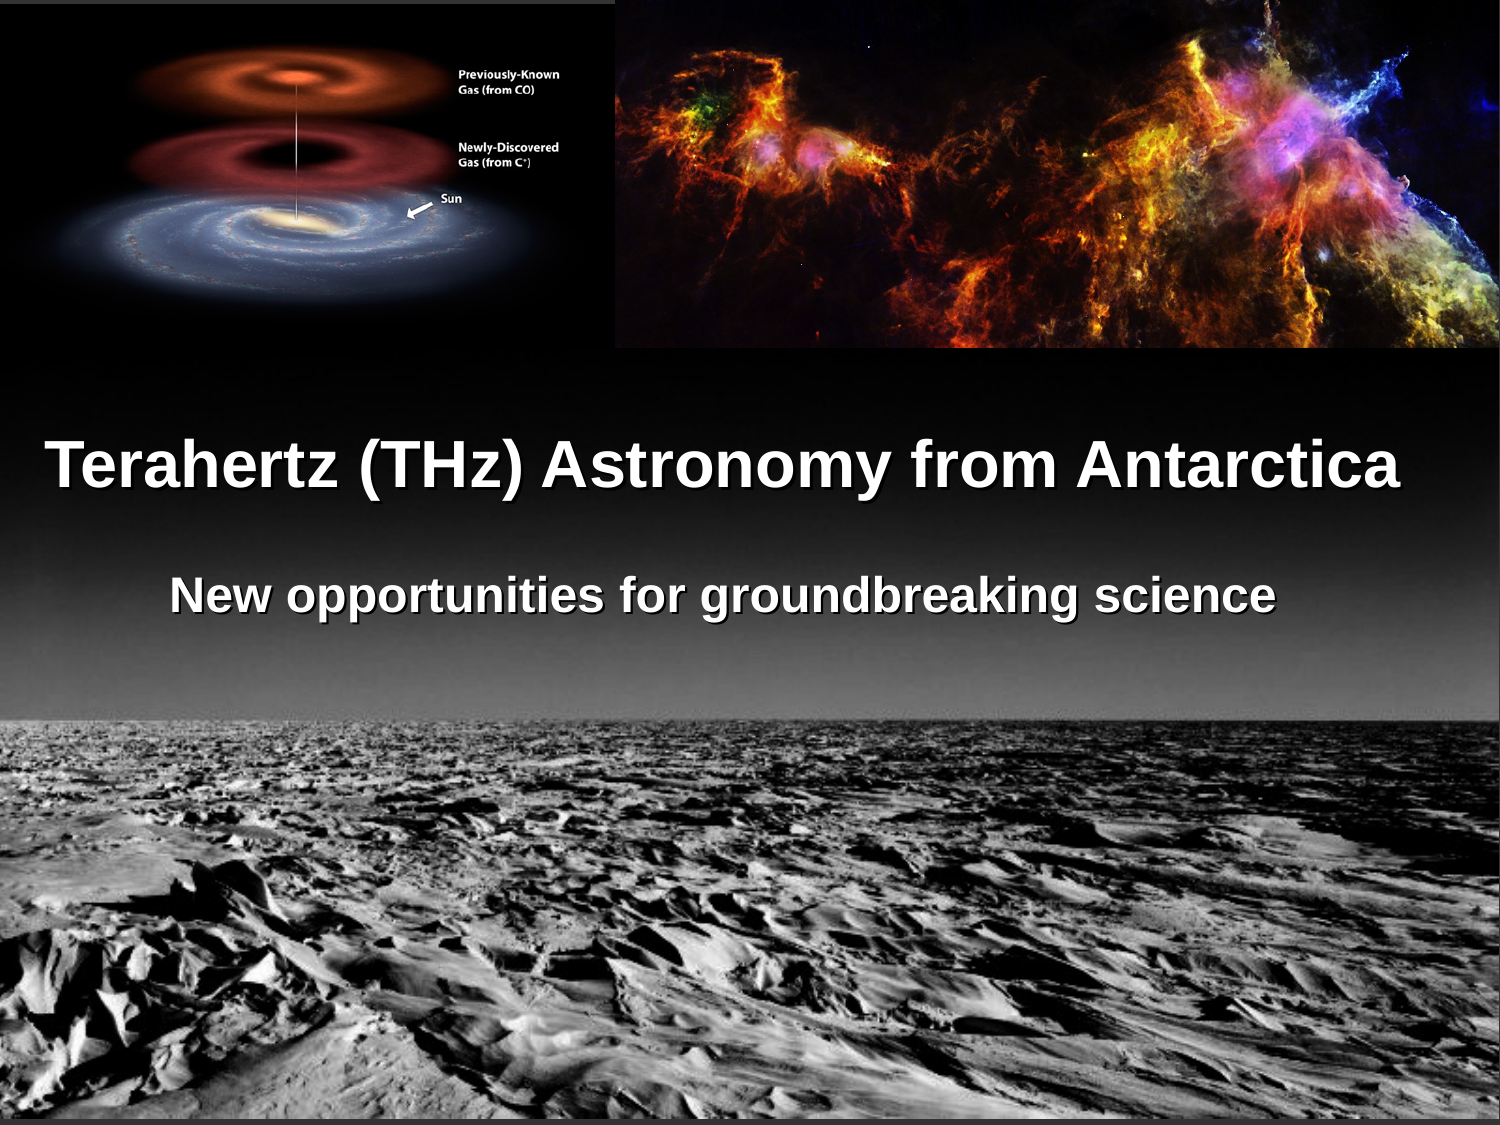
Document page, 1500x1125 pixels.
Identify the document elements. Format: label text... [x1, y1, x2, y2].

picture [0, 0, 1499, 1119]
text_box Terahertz (THz) Astronomy from Antarctica New opportunities for groundbreaking science [30, 420, 1456, 631]
